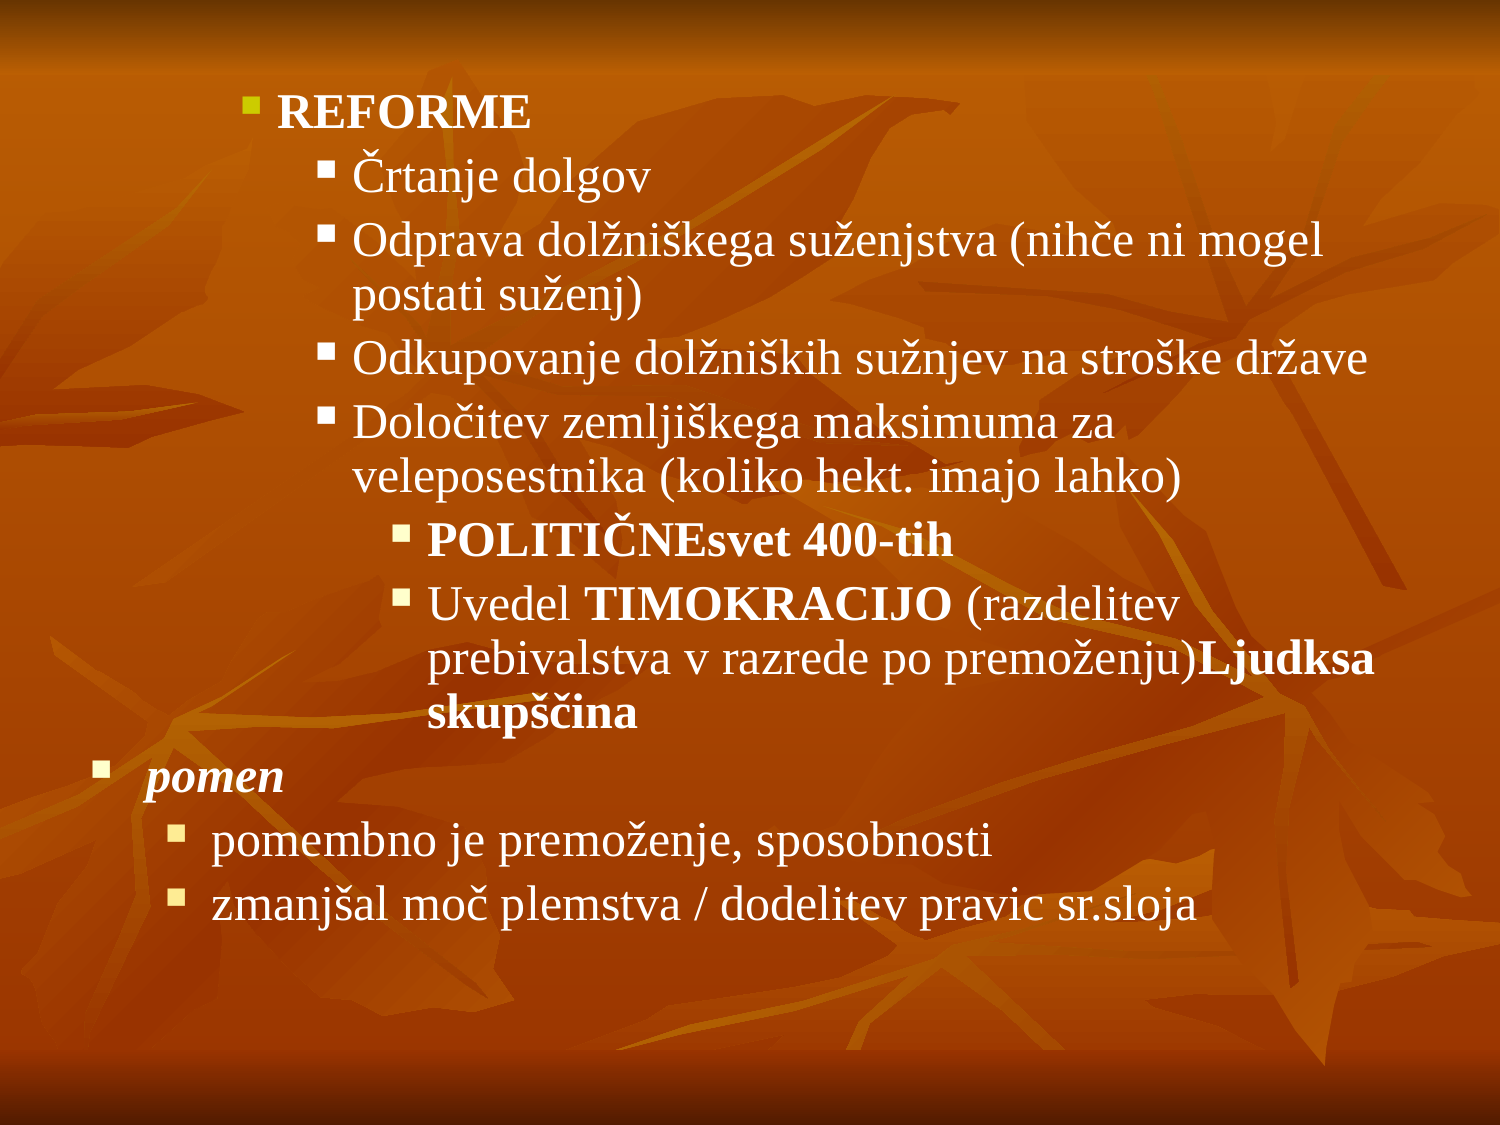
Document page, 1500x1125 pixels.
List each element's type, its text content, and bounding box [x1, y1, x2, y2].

list REFORME Črtanje dolgov Odprava dolžniškega suženjstva (nihče ni mogel postati suženj) Odkupovanje dolžniških sužnjev na stroške države Določitev zemljiškega maksimuma za veleposestnika (koliko hekt. imajo lahko) POLITIČNEsvet 400-tih Uvedel TIMOKRACIJO (razdelitev prebivalstva v razrede po premoženju)Ljudksa skupščina pomen pomembno je premoženje, sposobnosti zmanjšal moč plemstva / dodelitev pravic sr.sloja [75, 78, 1425, 1005]
